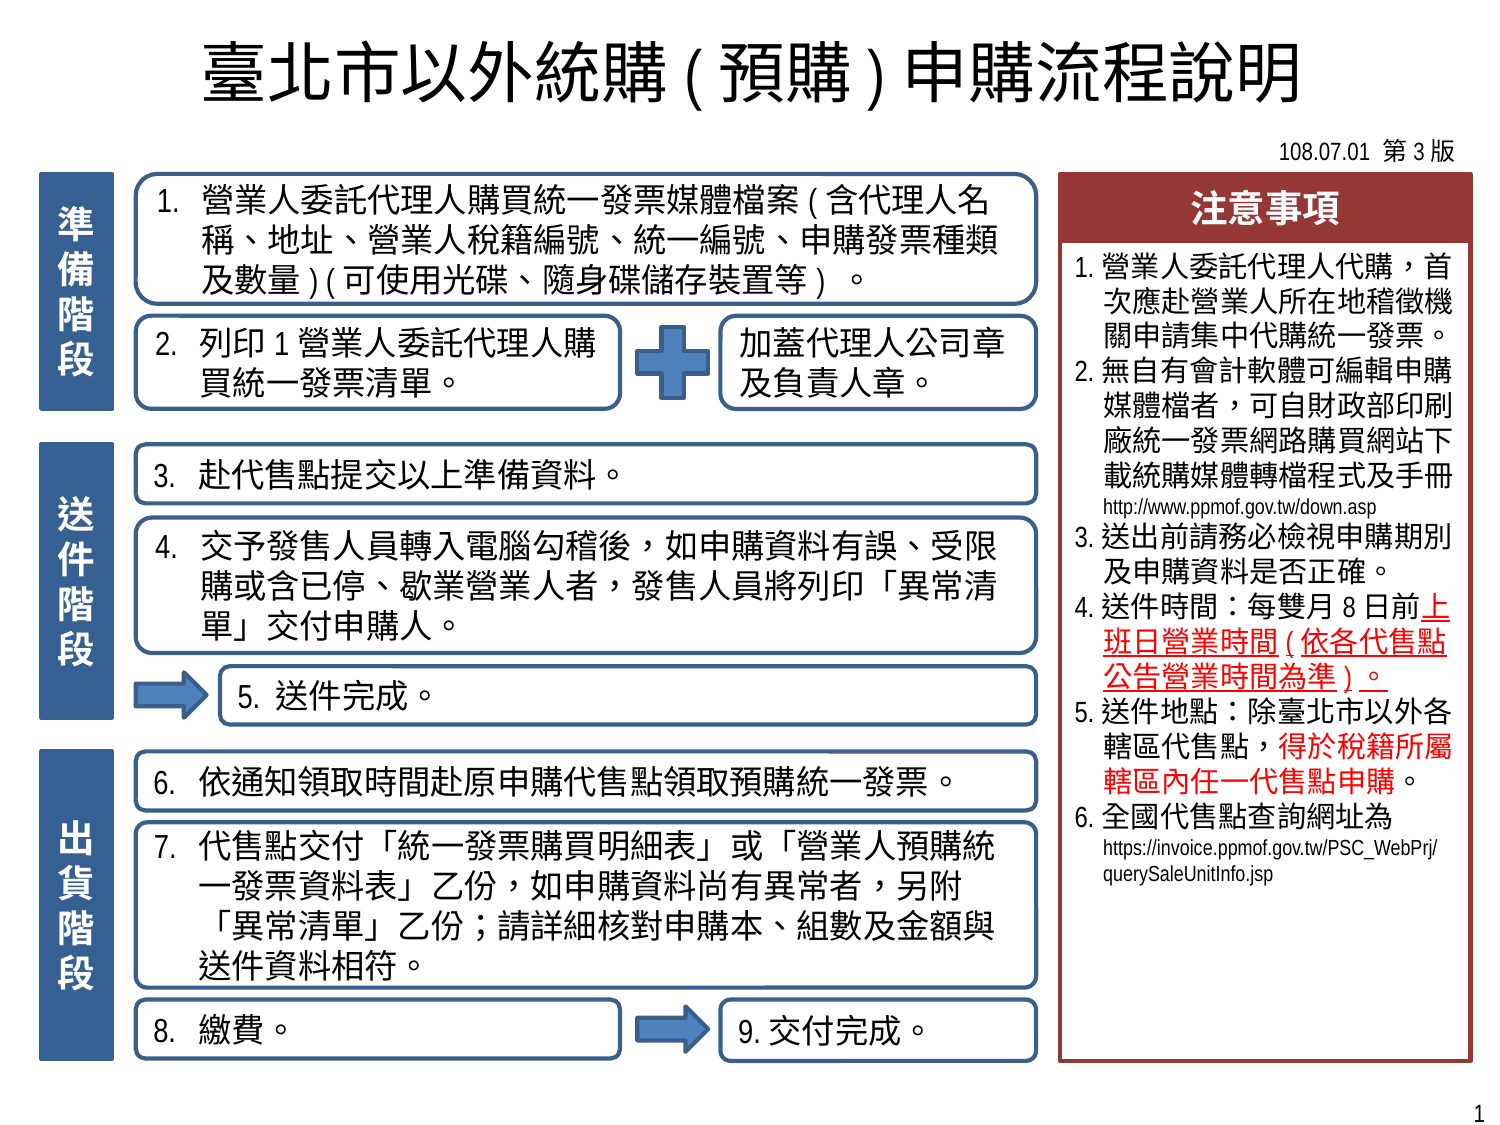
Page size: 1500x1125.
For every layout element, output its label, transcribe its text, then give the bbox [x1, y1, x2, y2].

text_box 108.07.01 第3版 [1187, 128, 1471, 174]
text_box 送件階段 [41, 444, 113, 718]
text_box 9.交付完成。 [720, 999, 1037, 1061]
text_box 1. 營業人委託代理人購買統一發票媒體檔案(含代理人名稱、地址、營業人稅籍編號、統一編號、申購發票種類及數量) (可使用光碟、隨身碟儲存裝置等) 。 [135, 173, 1037, 304]
text_box 注意事項 [1059, 173, 1471, 241]
text_box 出貨階段 [41, 751, 113, 1059]
text_box 5. 送件完成。 [219, 666, 1037, 725]
text_box [135, 672, 207, 718]
slide_number 1 [1149, 1082, 1500, 1125]
title 臺北市以外統購(預購)申購流程說明 [76, 30, 1427, 112]
text_box 6. 依通知領取時間赴原申購代售點領取預購統一發票。 [135, 751, 1037, 811]
text_box 加蓋代理人公司章及負責人章。 [720, 315, 1037, 409]
text_box 8. 繳費。 [135, 999, 621, 1059]
text_box 4. 交予發售人員轉入電腦勾稽後，如申購資料有誤、受限購或含已停、歇業營業人者，發售人員將列印「異常清單」交付申購人。 [135, 517, 1037, 654]
text_box 2. 列印1營業人委託代理人購買統一發票清單。 [135, 315, 621, 409]
text_box 7. 代售點交付「統一發票購買明細表」或「營業人預購統一發票資料表」乙份，如申購資料尚有異常者，另附「異常清單」乙份；請詳細核對申購本、組數及金額與送件資料相符。 [135, 822, 1037, 988]
text_box 1.營業人委託代理人代購，首次應赴營業人所在地稽徵機關申請集中代購統一發票。 2.無自有會計軟體可編輯申購媒體檔者，可自財政部印刷廠統一發票網路購買網站下載統購媒體轉檔程式及手冊http://www.ppmof.gov.tw/down.asp 3.送出前請務必檢視申購期別及申購資料是否正確。 4.送件時間：每雙月8日前上班日營業時間(依各代售點公告營業時間為準)。 5.送件地點：除臺北市以外各轄區代售點，得於稅籍所屬轄區內任一代售點申購。 6.全國代售點查詢網址為https://invoice.ppmof.gov.tw/PSC_WebPrj/querySaleUnitInfo.jsp [1059, 241, 1471, 1061]
text_box [637, 1006, 709, 1052]
text_box 3. 赴代售點提交以上準備資料。 [135, 444, 1037, 504]
text_box 準備階段 [41, 173, 113, 409]
text_box [637, 326, 709, 398]
